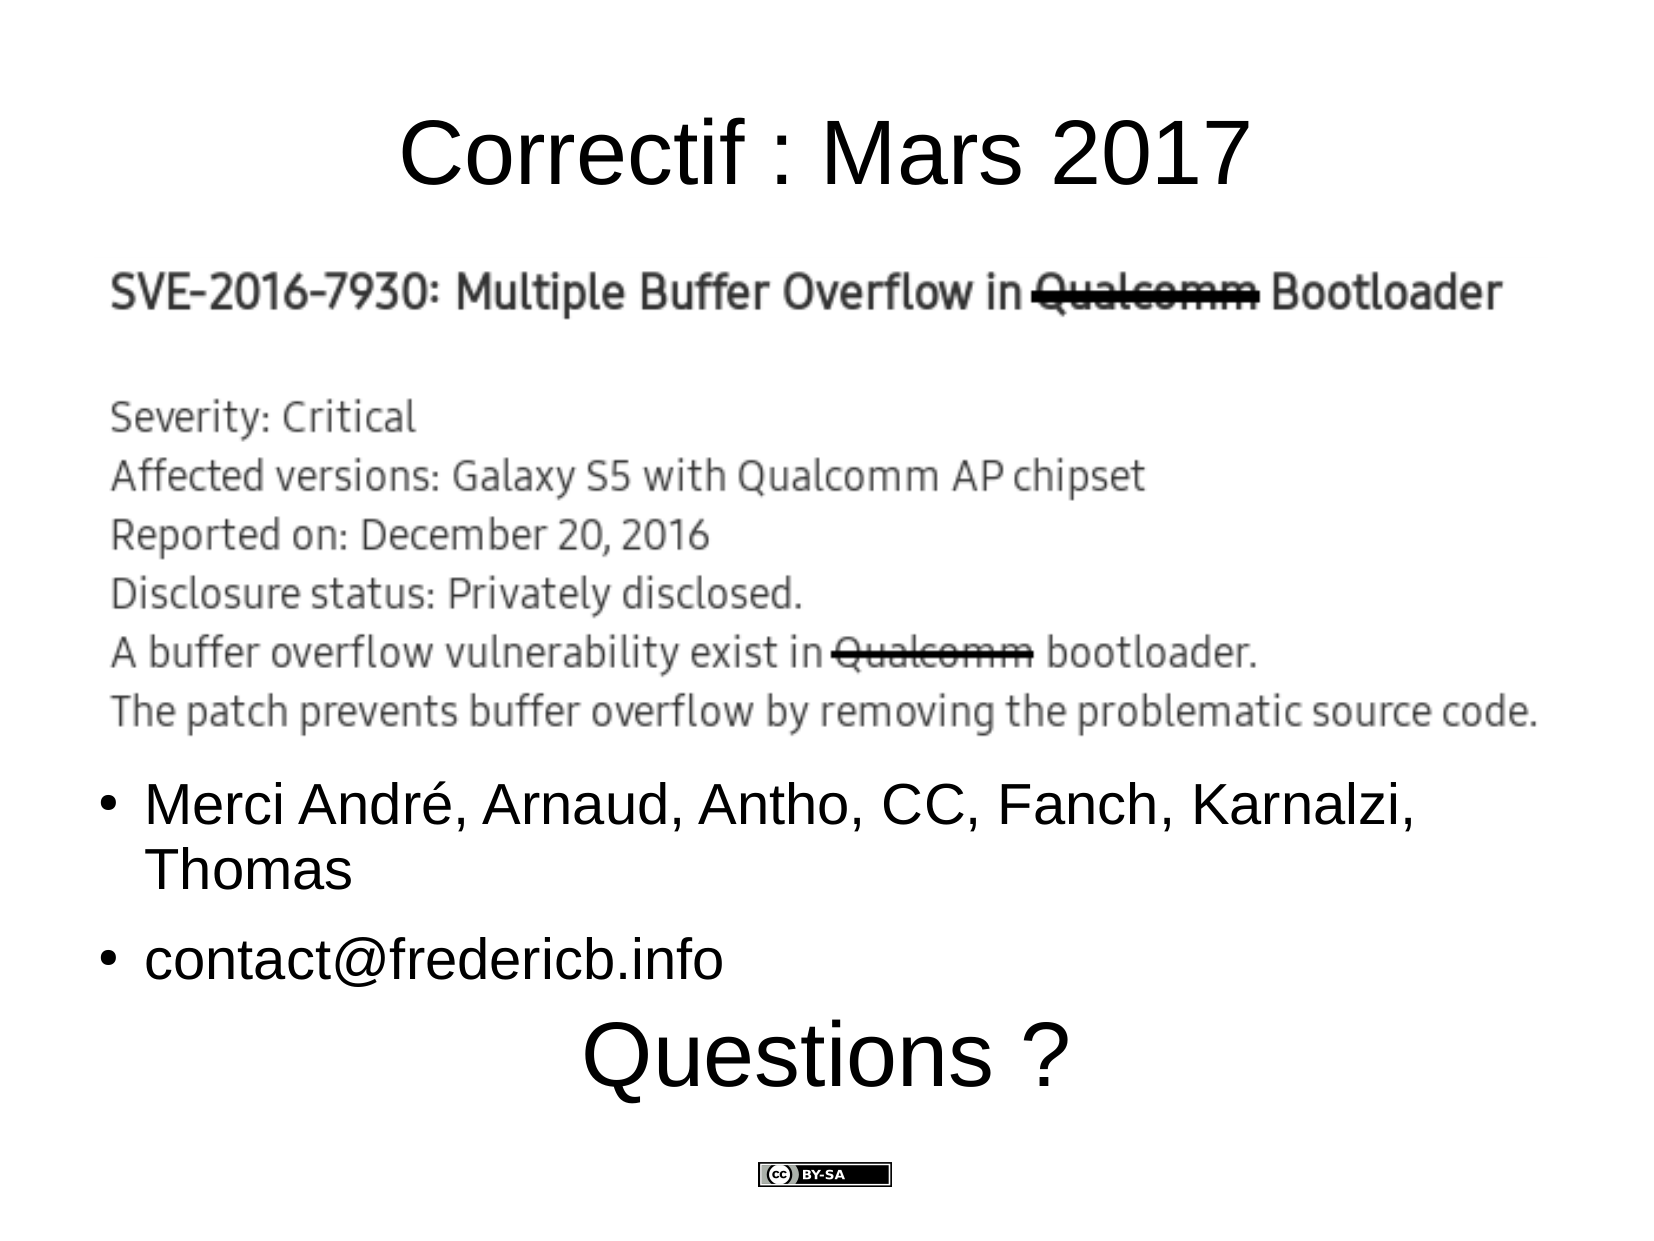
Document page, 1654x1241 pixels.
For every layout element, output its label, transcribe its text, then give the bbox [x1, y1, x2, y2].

picture [758, 1162, 892, 1187]
list Merci André, Arnaud, Antho, CC, Fanch, Karnalzi, Thomas contact@fredericb.info [82, 772, 1571, 950]
picture [94, 256, 1548, 741]
title Correctif : Mars 2017 [82, 49, 1571, 257]
title Questions ? [82, 950, 1571, 1158]
